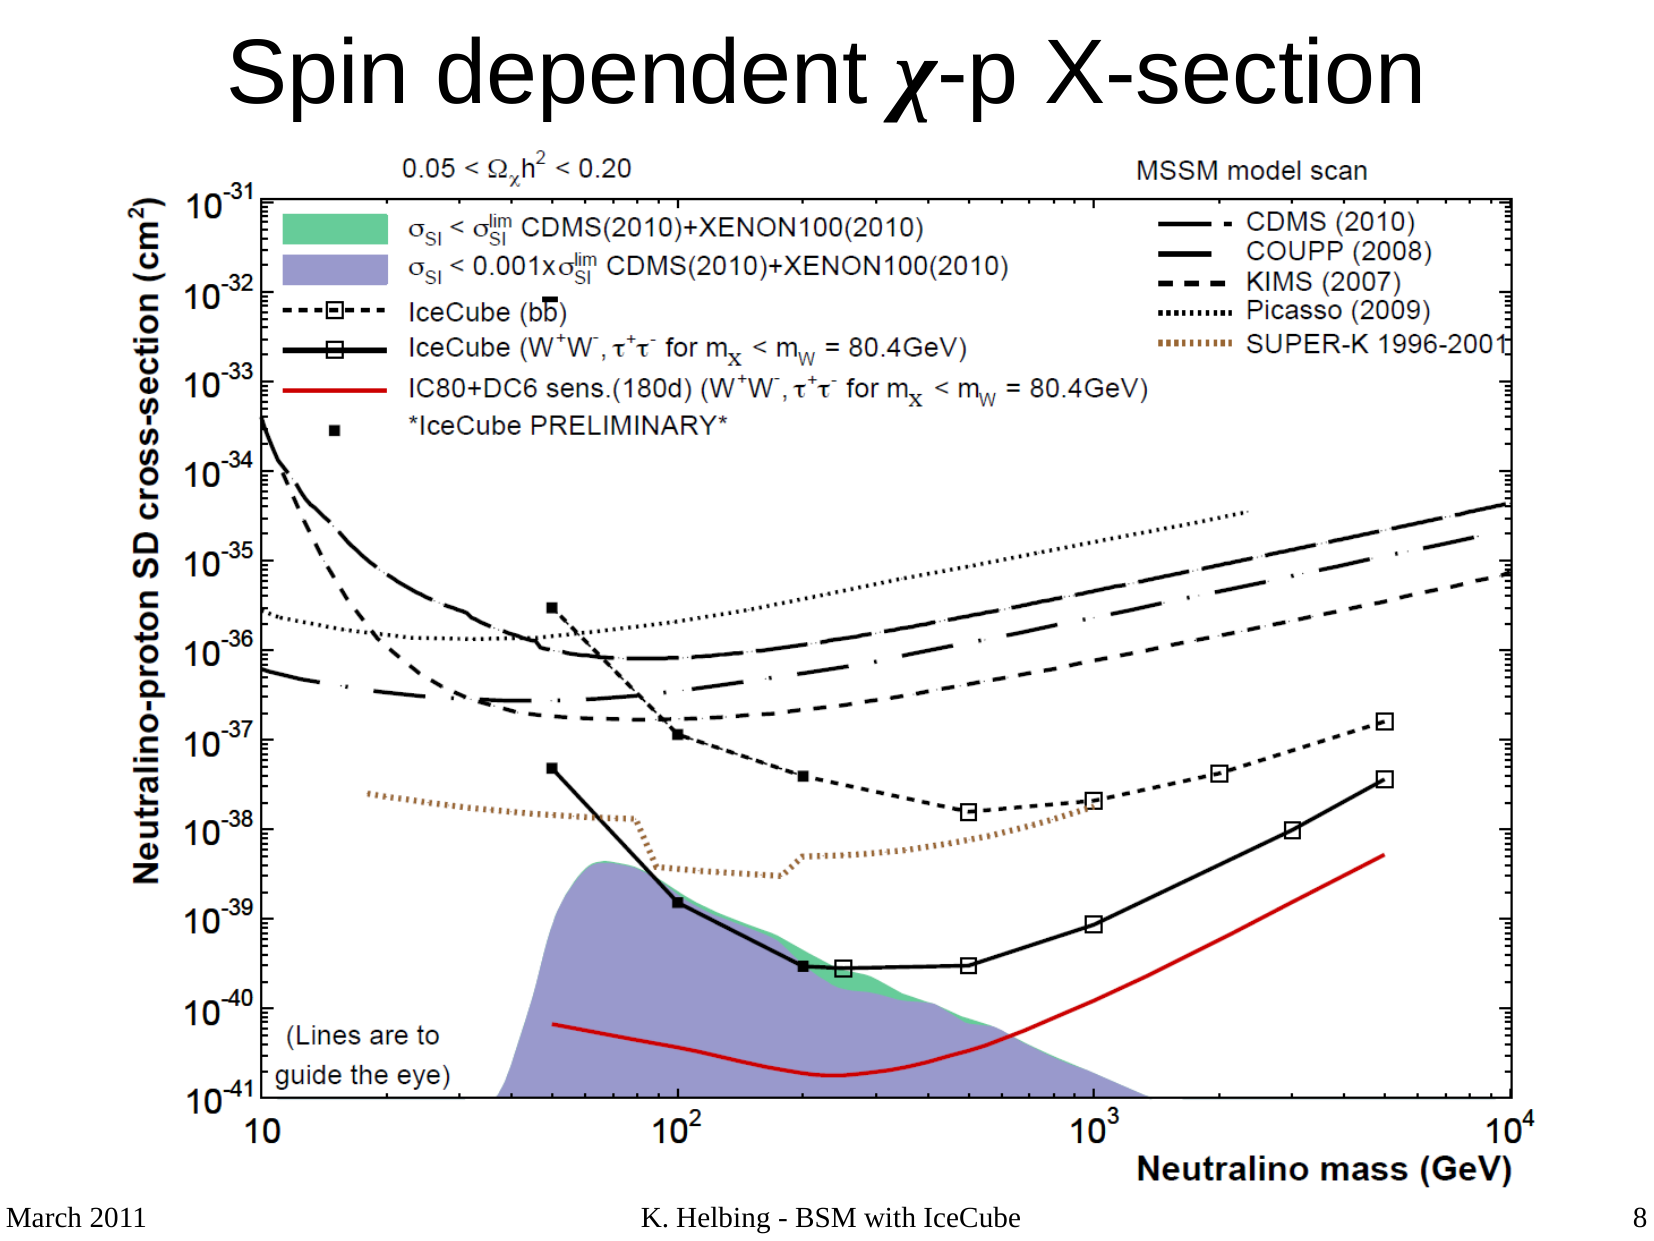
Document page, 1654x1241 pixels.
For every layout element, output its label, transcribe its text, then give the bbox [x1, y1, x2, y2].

title Spin dependent χ-p X-section [82, 8, 1571, 136]
picture [114, 147, 1540, 1193]
